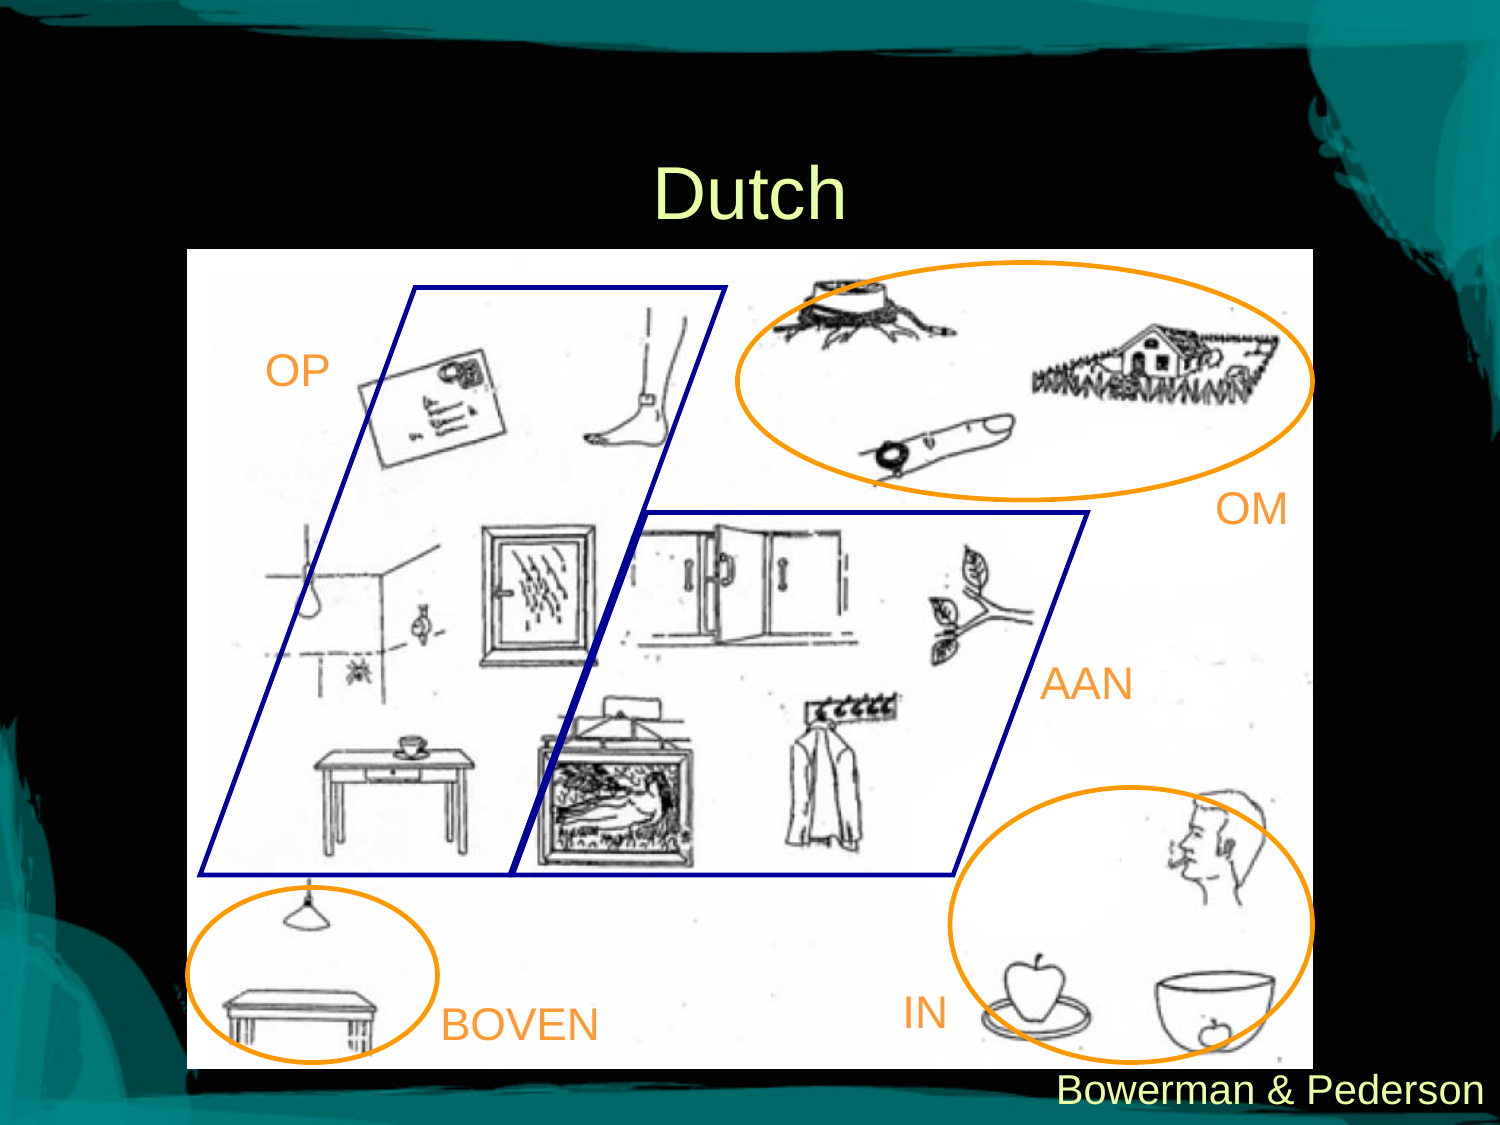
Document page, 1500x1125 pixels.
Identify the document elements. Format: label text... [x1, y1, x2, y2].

text_box AAN [1025, 649, 1034, 671]
text_box Bowerman & Pederson [1041, 1059, 1500, 1122]
text_box IN [887, 978, 964, 1046]
text_box OP [250, 337, 347, 405]
picture [0, 0, 1500, 1125]
title Dutch [112, 99, 1388, 288]
text_box BOVEN [425, 991, 615, 1059]
text_box AAN [1025, 649, 1149, 717]
text_box OM [1200, 474, 1304, 542]
picture [953, 790, 1310, 1059]
